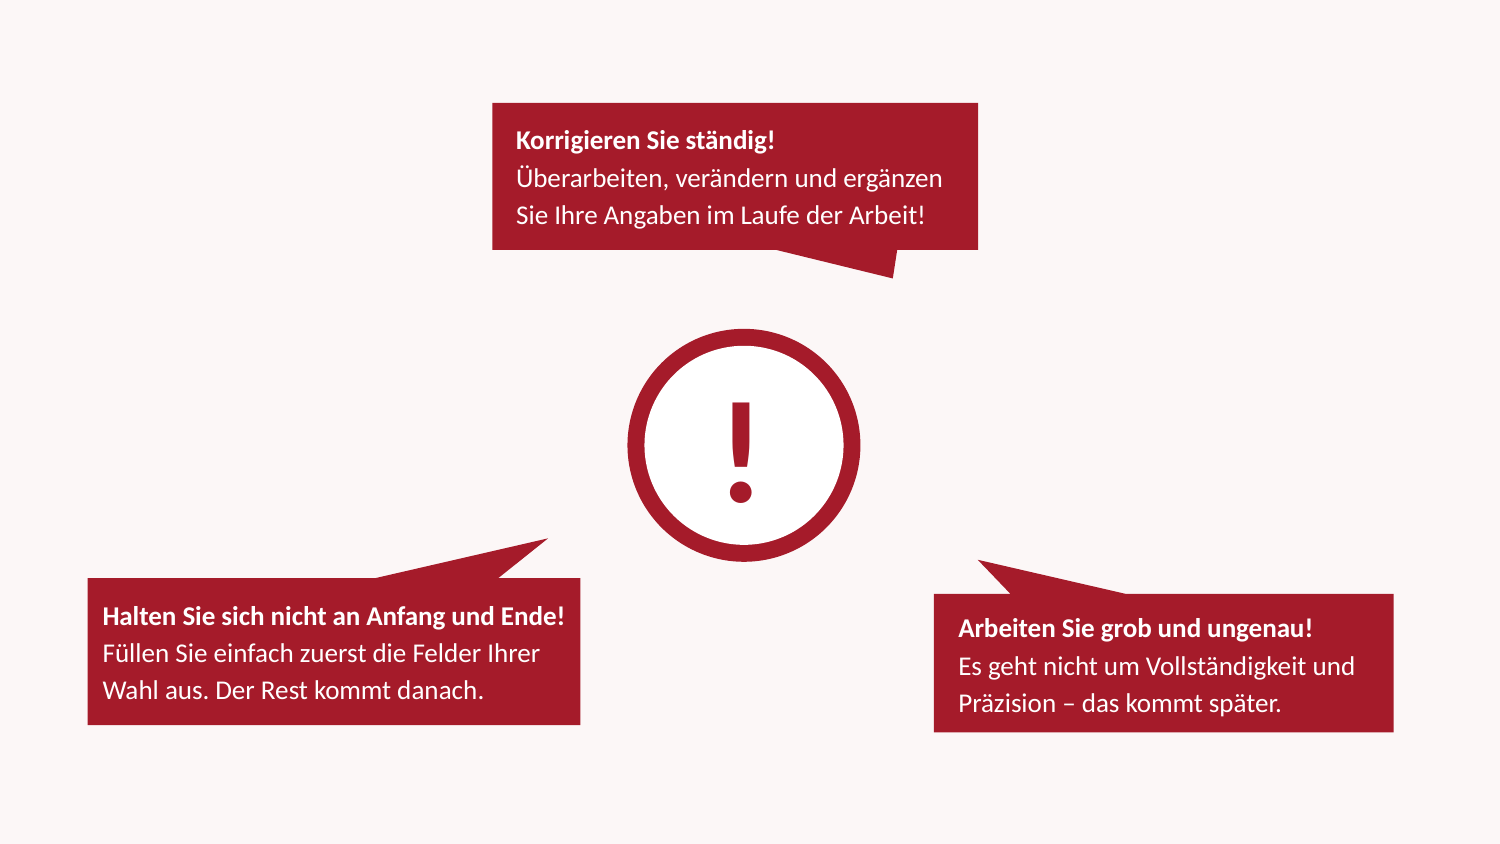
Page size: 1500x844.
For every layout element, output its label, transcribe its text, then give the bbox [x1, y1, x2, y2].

text_box [375, 538, 549, 578]
text_box [933, 593, 943, 733]
text_box [977, 559, 1109, 590]
text_box ! [702, 341, 786, 547]
text_box Arbeiten Sie grob und ungenau! Es geht nicht um Vollständigkeit und Präzision – das kommt später. [943, 590, 1388, 733]
text_box [492, 102, 979, 279]
text_box Korrigieren Sie ständig! Überarbeiten, verändern und ergänzen Sie Ihre Angaben im Laufe der Arbeit! [500, 102, 987, 245]
text_box [627, 328, 861, 562]
text_box [1388, 593, 1394, 733]
text_box [87, 721, 581, 726]
text_box Halten Sie sich nicht an Anfang und Ende! Füllen Sie einfach zuerst die Felder Ihrer Wahl aus. Der Rest kommt danach. [87, 578, 590, 721]
